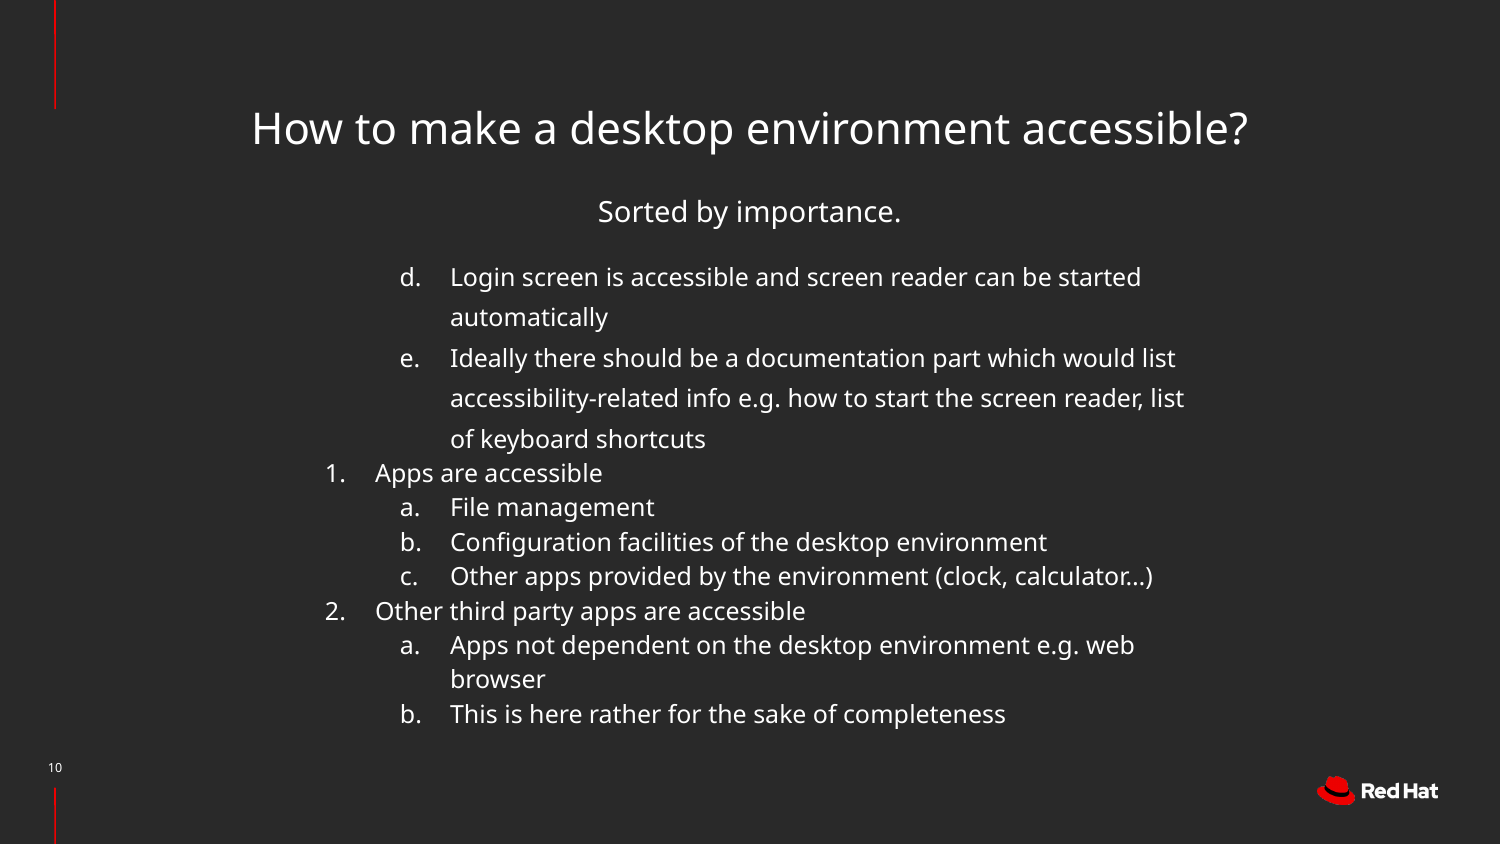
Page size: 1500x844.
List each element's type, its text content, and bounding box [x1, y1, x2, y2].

title How to make a desktop environment accessible? [108, 85, 1392, 154]
list Login screen is accessible and screen reader can be started automatically Ideally there should be a documentation part which would list accessibility-related info e.g. how to start the screen reader, list of keyboard shortcuts Apps are accessible File management Configuration facilities of the desktop environment Other apps provided by the environment (clock, calculator…) Other third party apps are accessible Apps not dependent on the desktop environment e.g. web browser This is here rather for the sake of completeness [300, 251, 1200, 815]
picture [1317, 776, 1438, 805]
subtitle Sorted by importance. [108, 179, 1392, 216]
slide_number <číslo> [10, 759, 101, 777]
